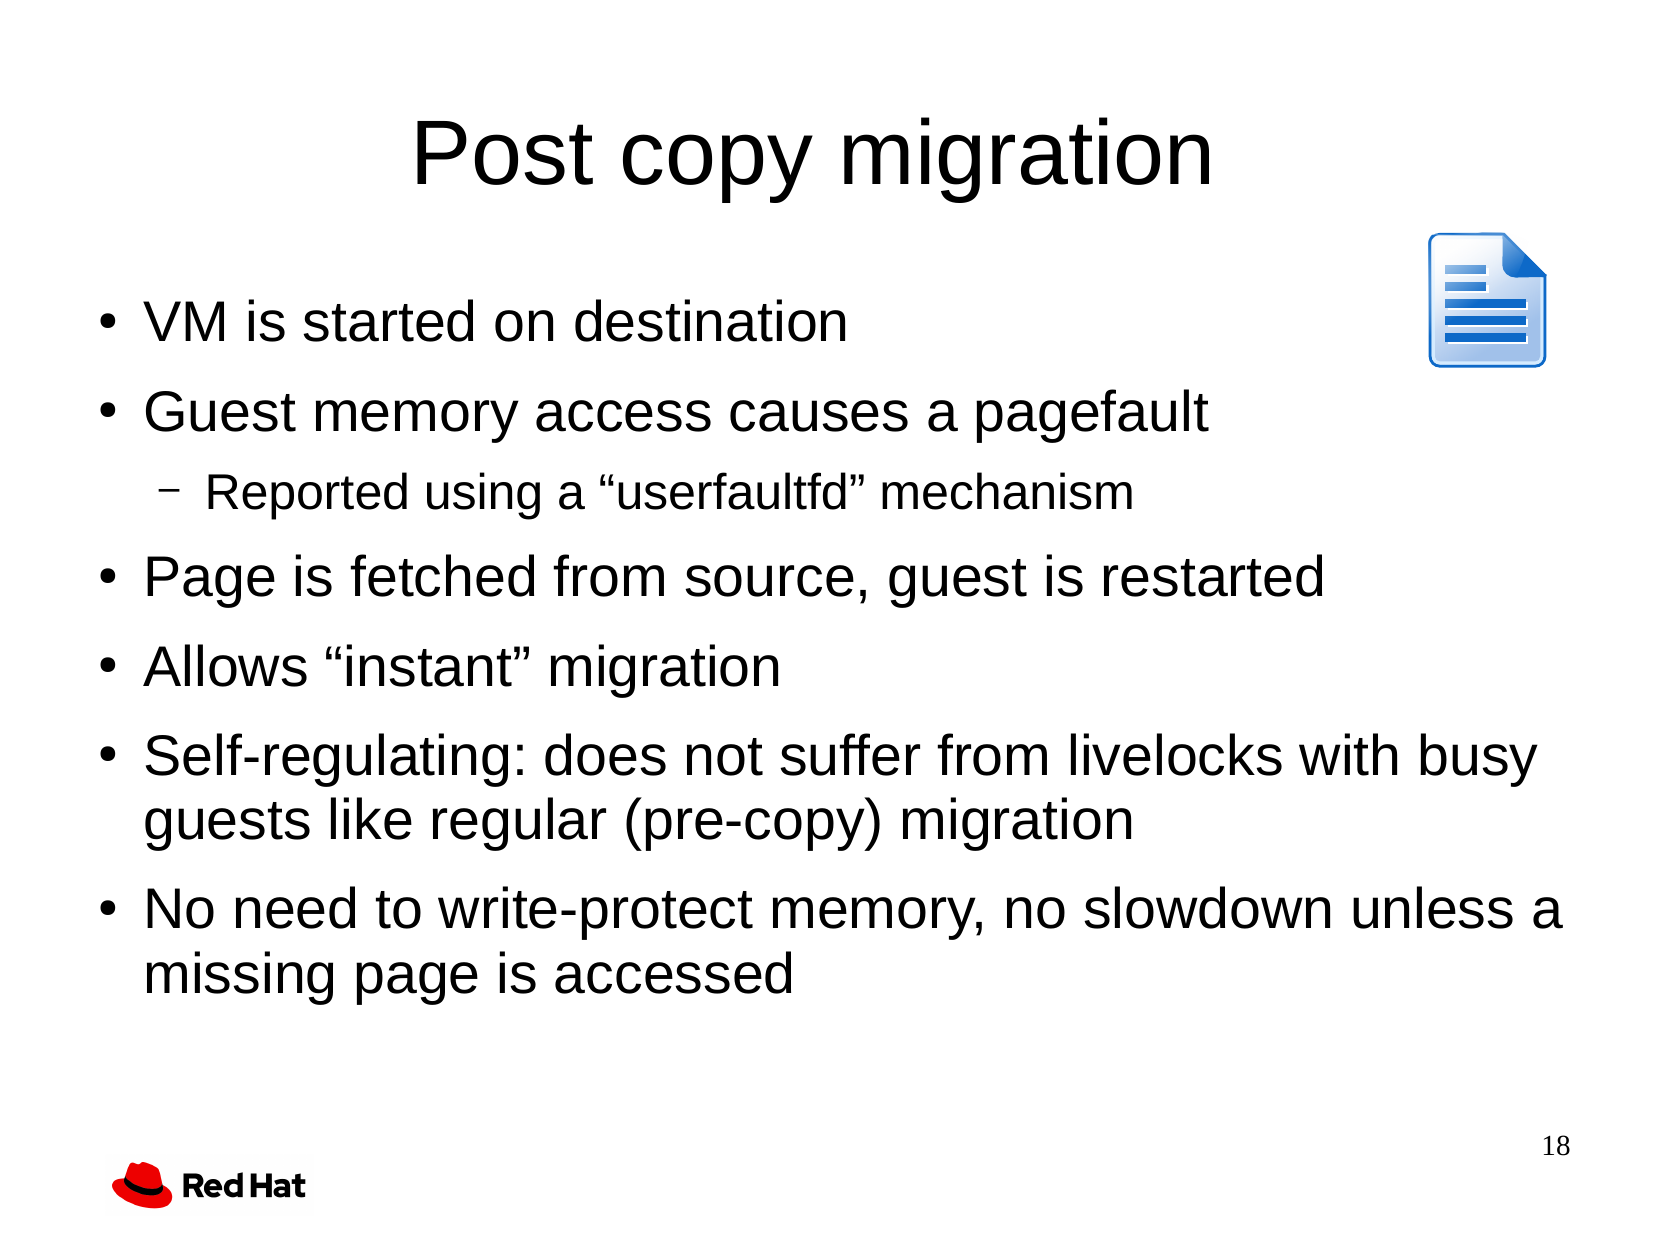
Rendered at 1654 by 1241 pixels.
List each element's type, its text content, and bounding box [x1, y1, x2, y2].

picture [105, 1154, 314, 1216]
list VM is started on destination Guest memory access causes a pagefault Reported using a “userfaultfd” mechanism Page is fetched from source, guest is restarted Allows “instant” migration Self-regulating: does not suffer from livelocks with busy guests like regular (pre-copy) migration No need to write-protect memory, no slowdown unless a missing page is accessed [82, 290, 1571, 1010]
title Post copy migration [82, 49, 1571, 257]
picture [1411, 226, 1561, 376]
